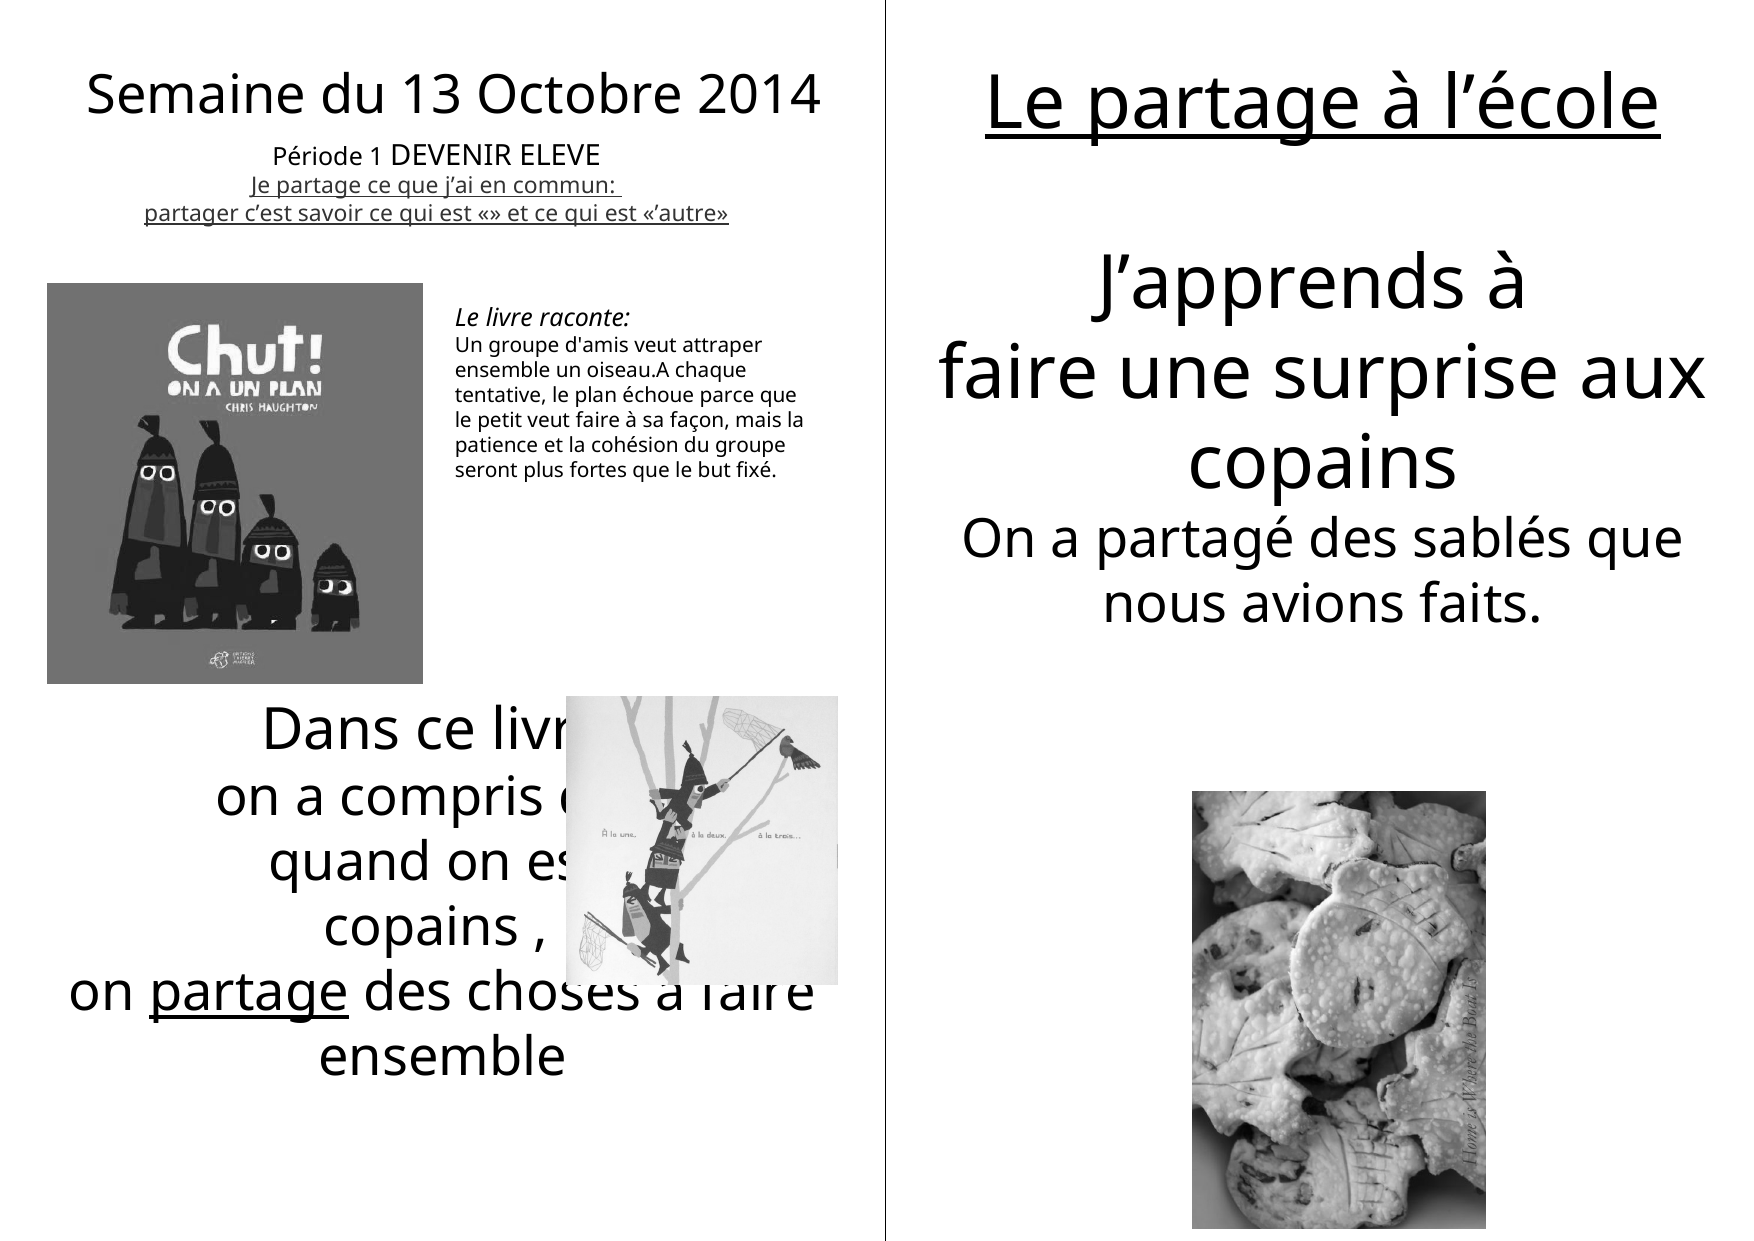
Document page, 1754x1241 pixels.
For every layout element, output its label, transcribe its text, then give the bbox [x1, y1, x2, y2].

text_box Période 1 DEVENIR ELEVE Je partage ce que j’ai en commun: partager c’est savoir ce qui est «» et ce qui est «’autre» [11, 130, 862, 284]
text_box Dans ce livre, on a compris que quand on est copains , on partage des choses à faire ensemble [35, 685, 851, 1241]
text_box Semaine du 13 Octobre 2014 [46, 53, 863, 148]
picture [47, 283, 423, 684]
picture [566, 696, 838, 985]
text_box Le livre raconte: Un groupe d'amis veut attraper ensemble un oiseau.A chaque tentative, le plan échoue parce que le petit veut faire à sa façon, mais la patience et la cohésion du groupe seront plus fortes que le but fixé. [448, 295, 815, 674]
picture [1192, 791, 1486, 1229]
text_box Le partage à l’école J’apprends à faire une surprise aux copains On a partagé des sablés que nous avions faits. [921, 47, 1725, 1170]
